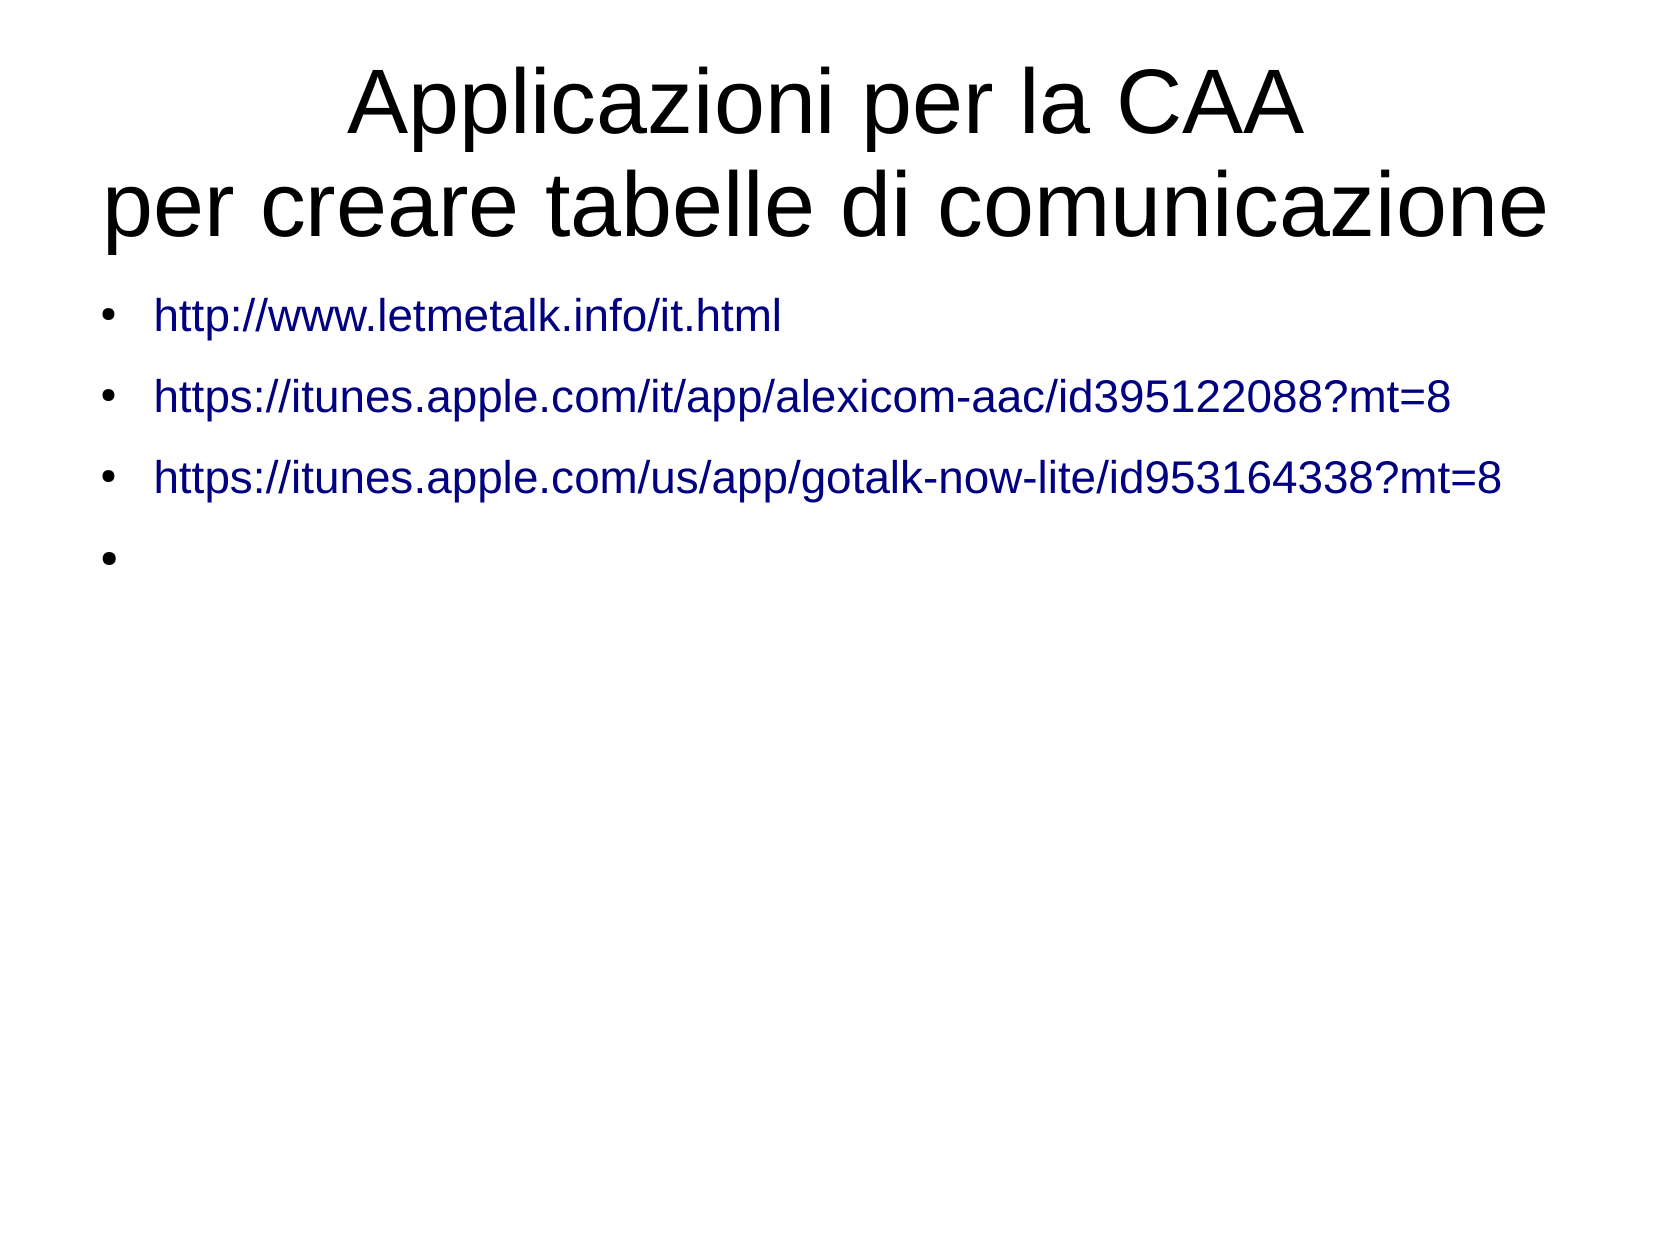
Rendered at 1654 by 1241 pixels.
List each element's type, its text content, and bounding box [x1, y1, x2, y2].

title Applicazioni per la CAA per creare tabelle di comunicazione [82, 50, 1571, 256]
list http://www.letmetalk.info/it.html https://itunes.apple.com/it/app/alexicom-aac/id395122088?mt=8 https://itunes.apple.com/us/app/gotalk-now-lite/id953164338?mt=8 [82, 290, 1571, 1094]
